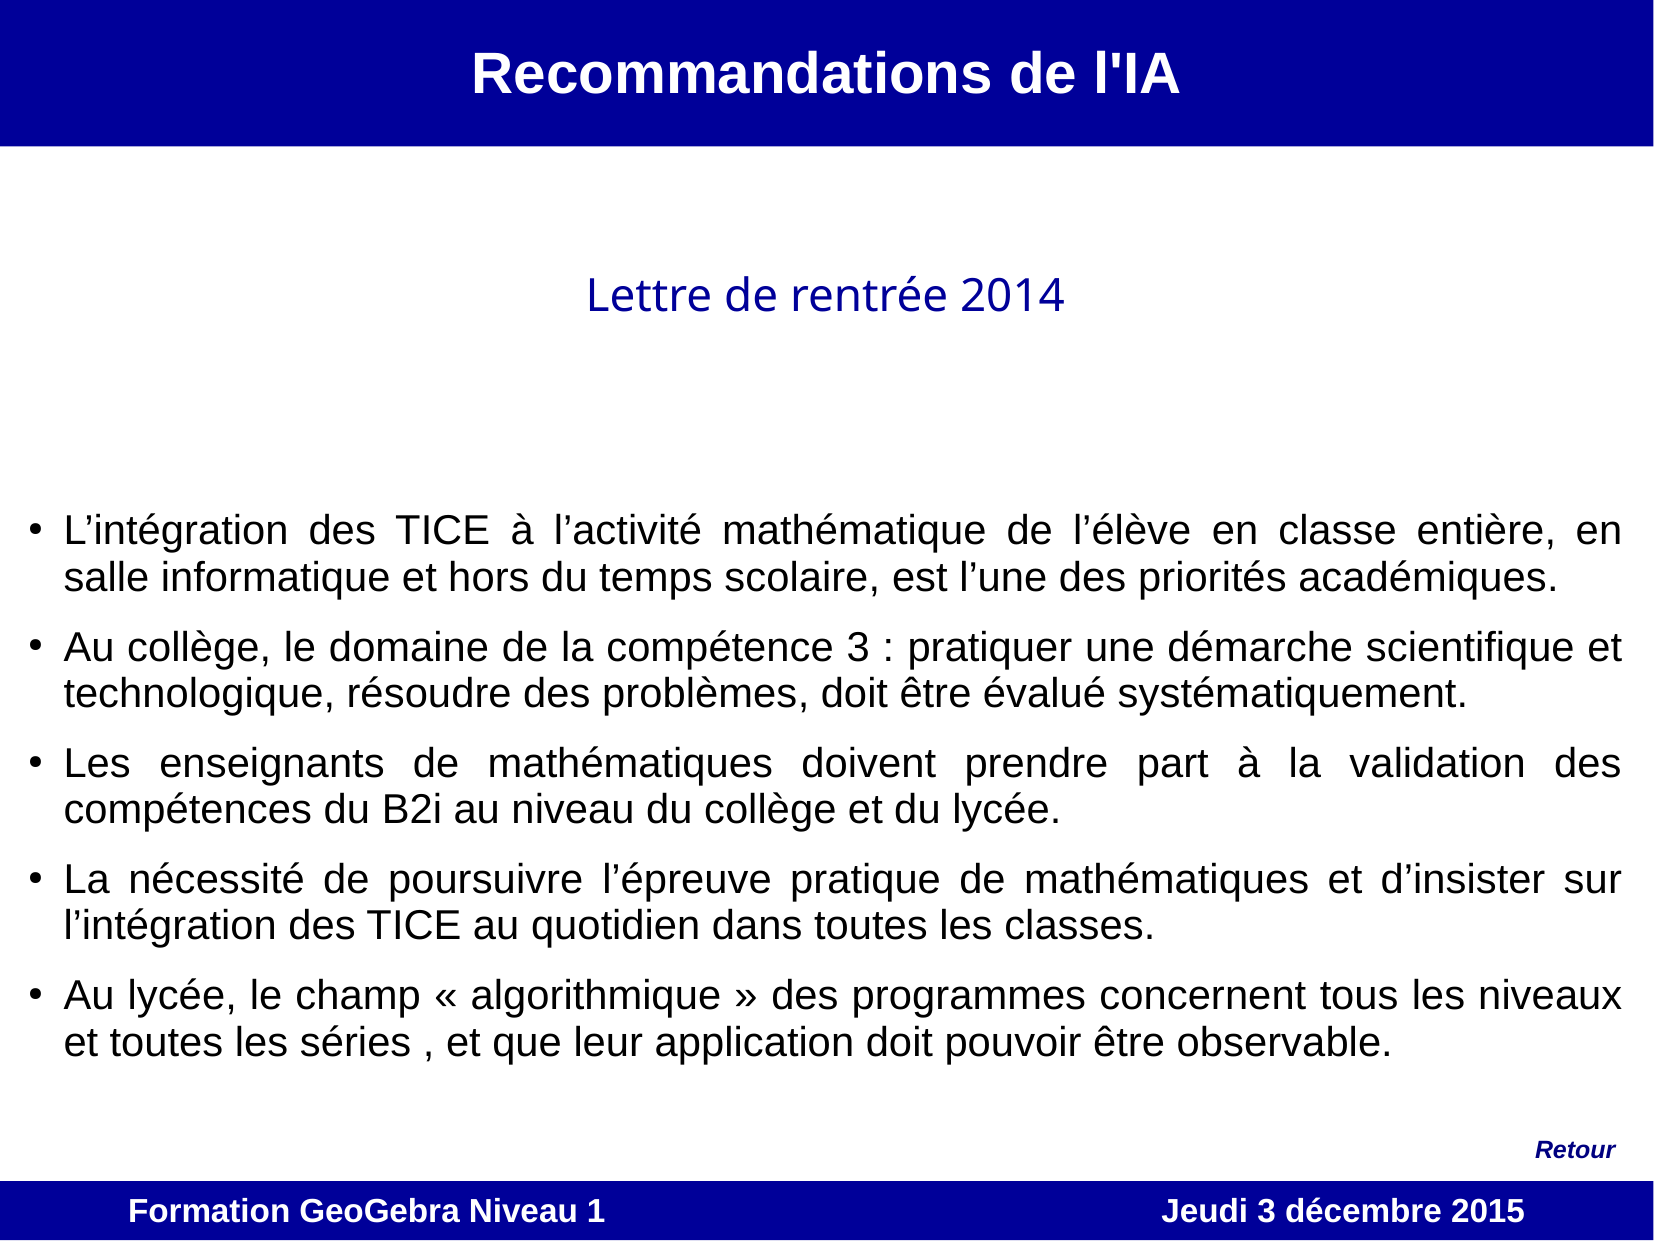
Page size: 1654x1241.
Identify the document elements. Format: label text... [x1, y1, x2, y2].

text_box Formation GeoGebra Niveau 1 Jeudi 3 décembre 2015 [0, 1181, 1654, 1241]
text_box Retour [1520, 1128, 1637, 1172]
title Recommandations de l'IA [0, 0, 1654, 147]
subtitle Lettre de rentrée 2014 L’intégration des TICE à l’activité mathématique de l’élève en classe entière, en salle informatique et hors du temps scolaire, est l’une des priorités académiques. Au collège, le domaine de la compétence 3 : pratiquer une démarche scientifique et technologique, résoudre des problèmes, doit être évalué systématiquement. Les enseignants de mathématiques doivent prendre part à la validation des compétences du B2i au niveau du collège et du lycée. La nécessité de poursuivre l’épreuve pratique de mathématiques et d’insister sur l’intégration des TICE au quotidien dans toutes les classes. Au lycée, le champ « algorithmique » des programmes concernent tous les niveaux et toutes les séries , et que leur application doit pouvoir être observable. [28, 146, 1623, 1181]
